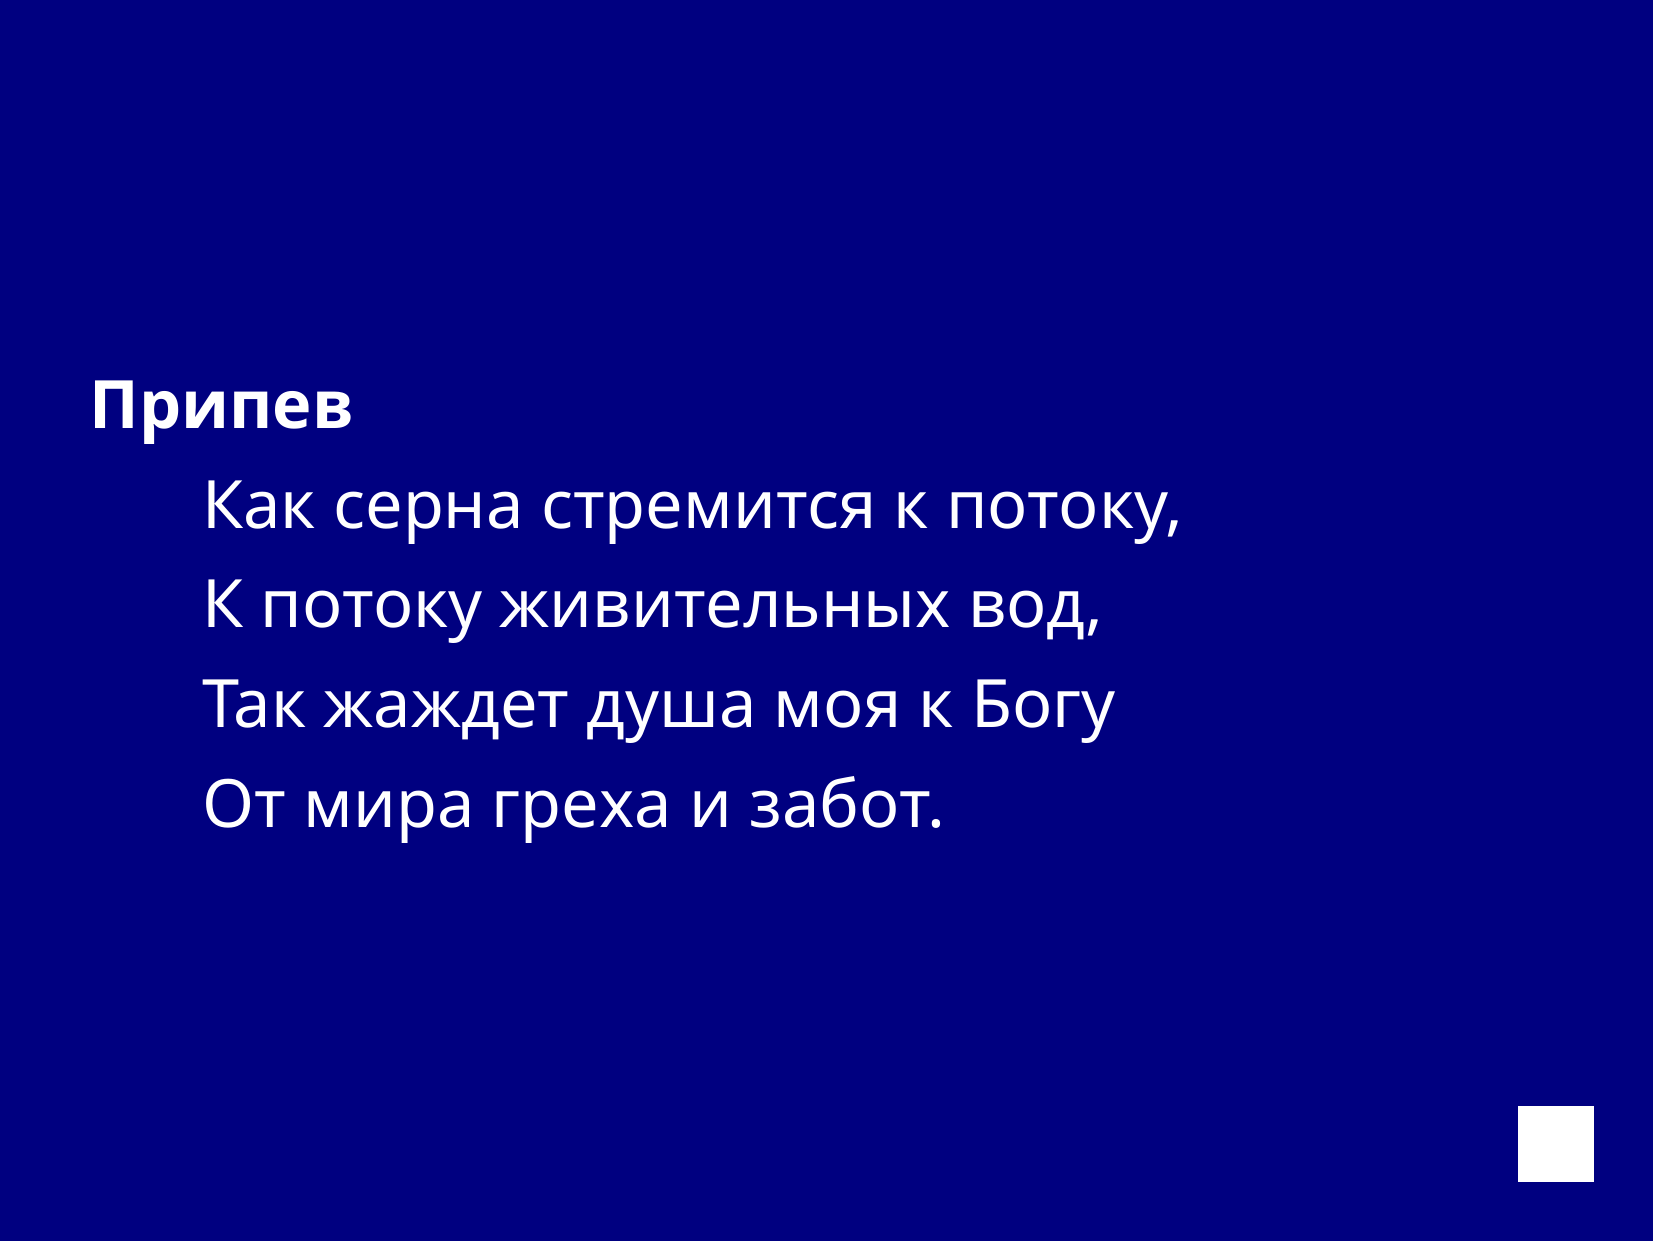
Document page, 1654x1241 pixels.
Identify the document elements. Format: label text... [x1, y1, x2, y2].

text_box Припев Как серна стремится к потоку, К потоку живительных вод, Так жаждет душа моя к Богу От мира греха и забот. [75, 150, 1576, 1163]
text_box [1518, 1106, 1594, 1182]
